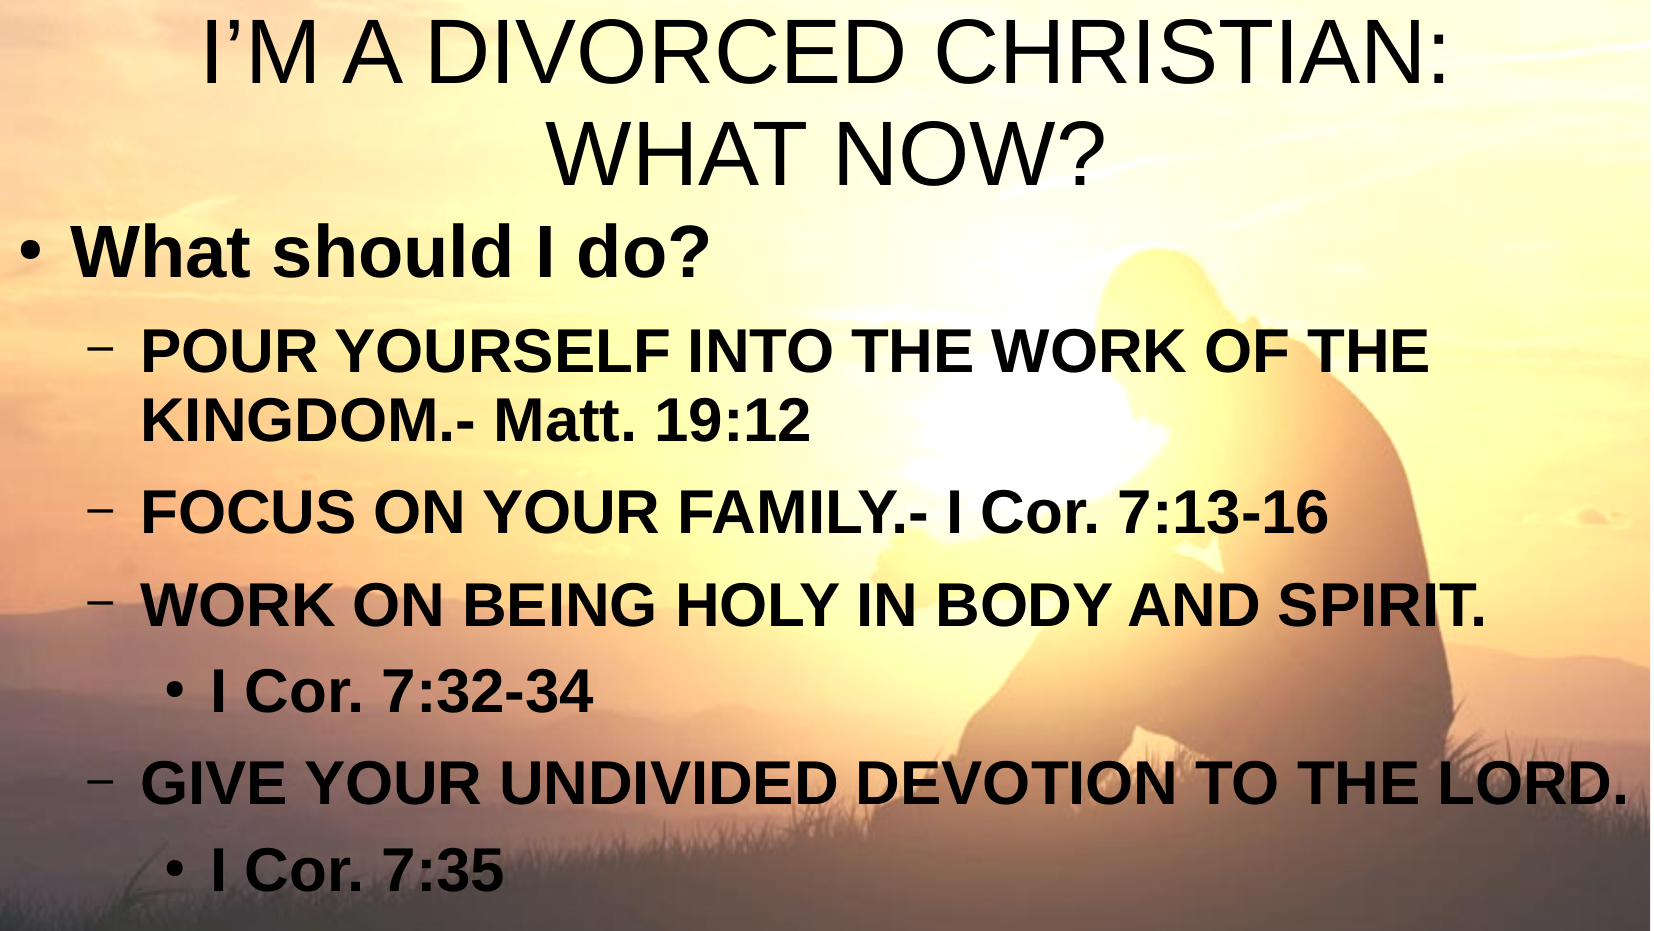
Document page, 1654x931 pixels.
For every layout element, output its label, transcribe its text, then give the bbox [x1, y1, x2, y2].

list What should I do? POUR YOURSELF INTO THE WORK OF THE KINGDOM.- Matt. 19:12 FOCUS ON YOUR FAMILY.- I Cor. 7:13-16 WORK ON BEING HOLY IN BODY AND SPIRIT. I Cor. 7:32-34 GIVE YOUR UNDIVIDED DEVOTION TO THE LORD. I Cor. 7:35 [0, 210, 1651, 931]
title I’M A DIVORCED CHRISTIAN: WHAT NOW? [82, 0, 1571, 206]
picture [0, 0, 1651, 210]
